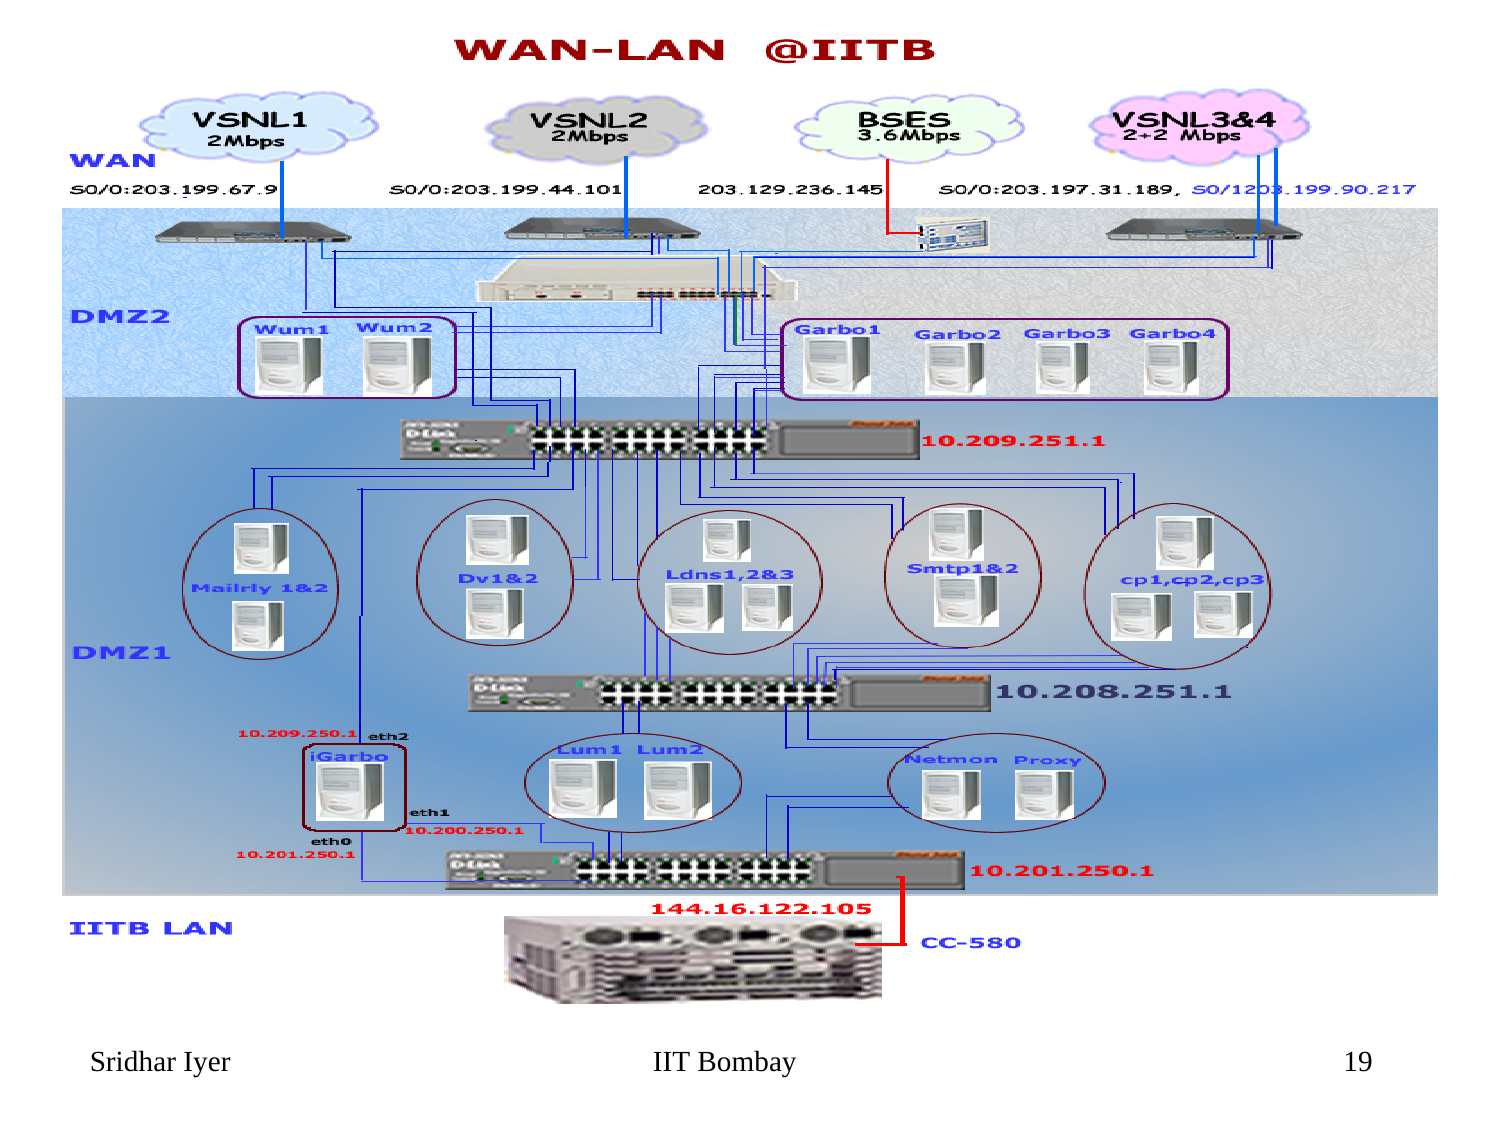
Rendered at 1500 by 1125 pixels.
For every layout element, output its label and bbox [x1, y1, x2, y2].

picture [62, 12, 1438, 1051]
